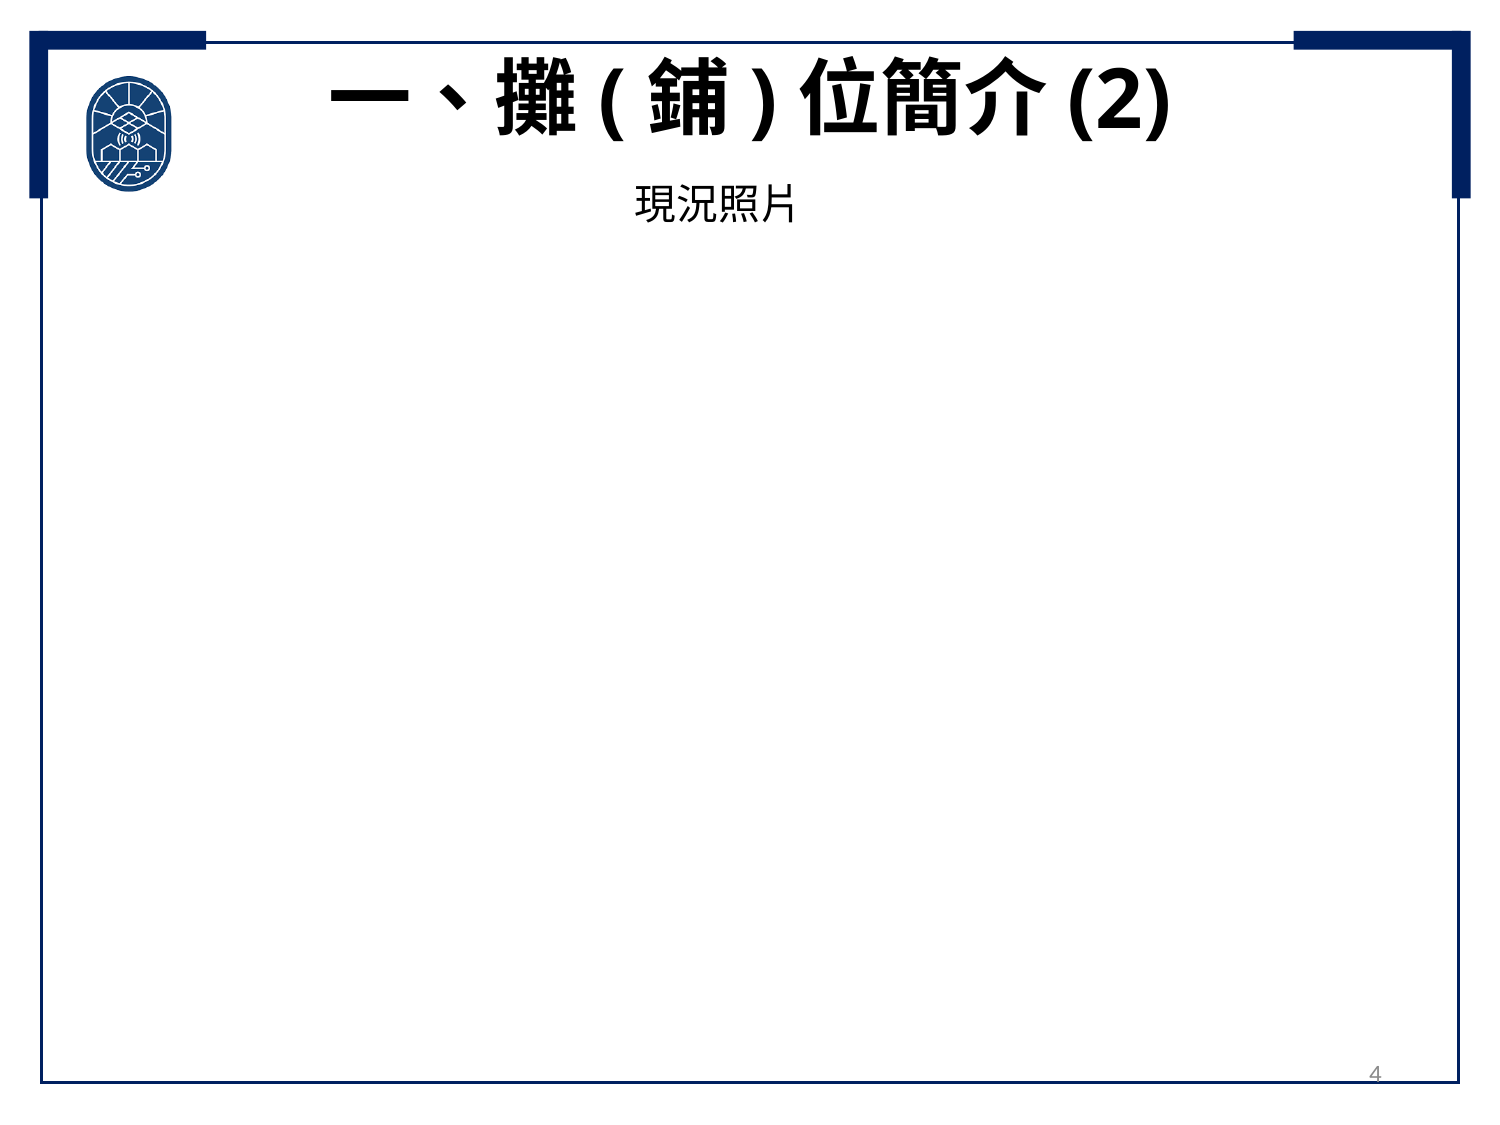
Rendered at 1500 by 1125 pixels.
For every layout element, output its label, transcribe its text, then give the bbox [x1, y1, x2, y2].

text_box 現況照片 [620, 170, 1370, 236]
picture [50, 55, 207, 212]
slide_number <編號> [1059, 1042, 1397, 1103]
text_box 一、攤(鋪)位簡介(2) [74, 19, 1425, 171]
